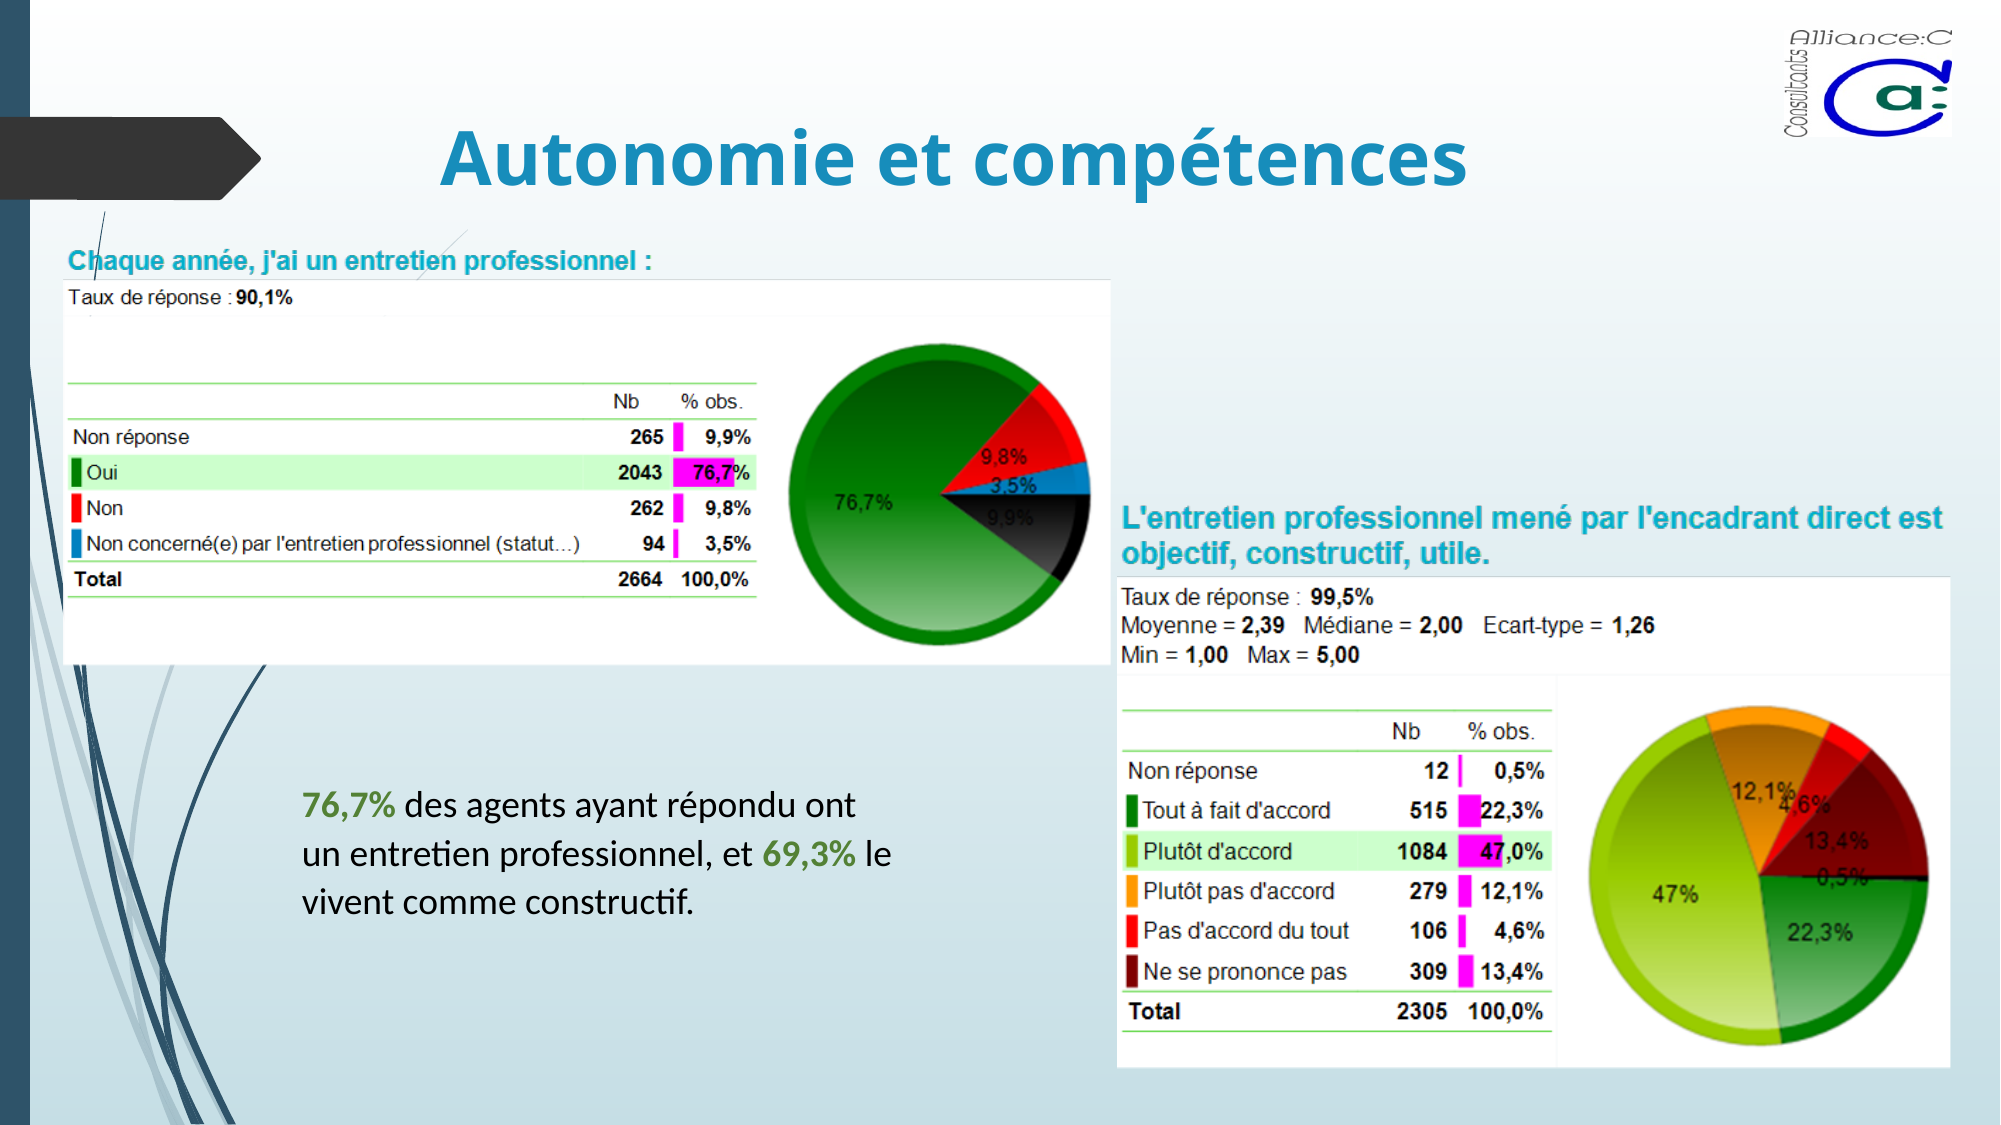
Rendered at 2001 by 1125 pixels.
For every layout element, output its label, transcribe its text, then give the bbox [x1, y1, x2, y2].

picture [1784, 30, 1952, 137]
picture [63, 243, 1112, 666]
title Autonomie et compétences [425, 102, 1888, 313]
picture [1117, 499, 1952, 1070]
text_box 76,7% des agents ayant répondu ont un entretien professionnel, et 69,3% le vivent comme constructif. [287, 770, 914, 929]
